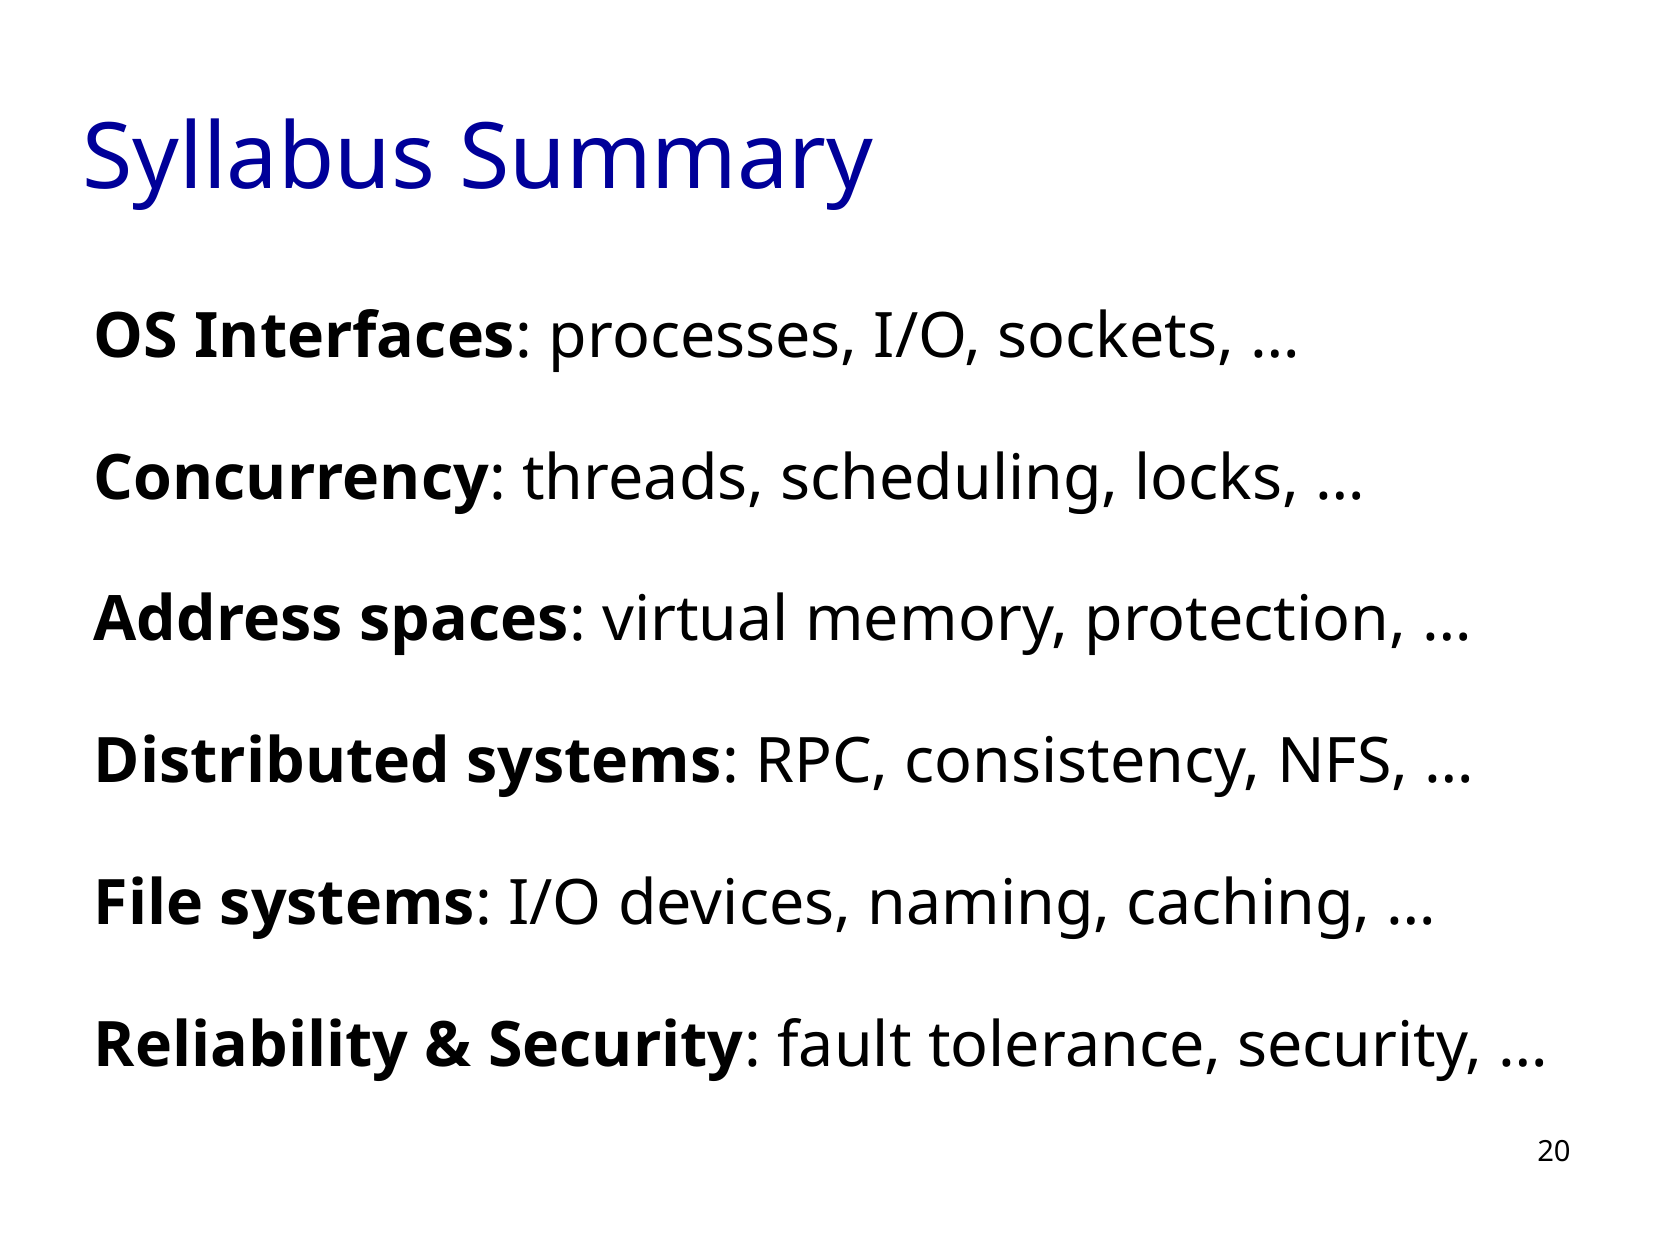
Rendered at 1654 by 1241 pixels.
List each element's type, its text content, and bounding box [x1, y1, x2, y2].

title Syllabus Summary [82, 49, 1571, 257]
list OS Interfaces: processes, I/O, sockets, … Concurrency: threads, scheduling, locks, … Address spaces: virtual memory, protection, … Distributed systems: RPC, consistency, NFS, … File systems: I/O devices, naming, caching, … Reliability & Security: fault tolerance, security, … [60, 290, 1571, 1096]
